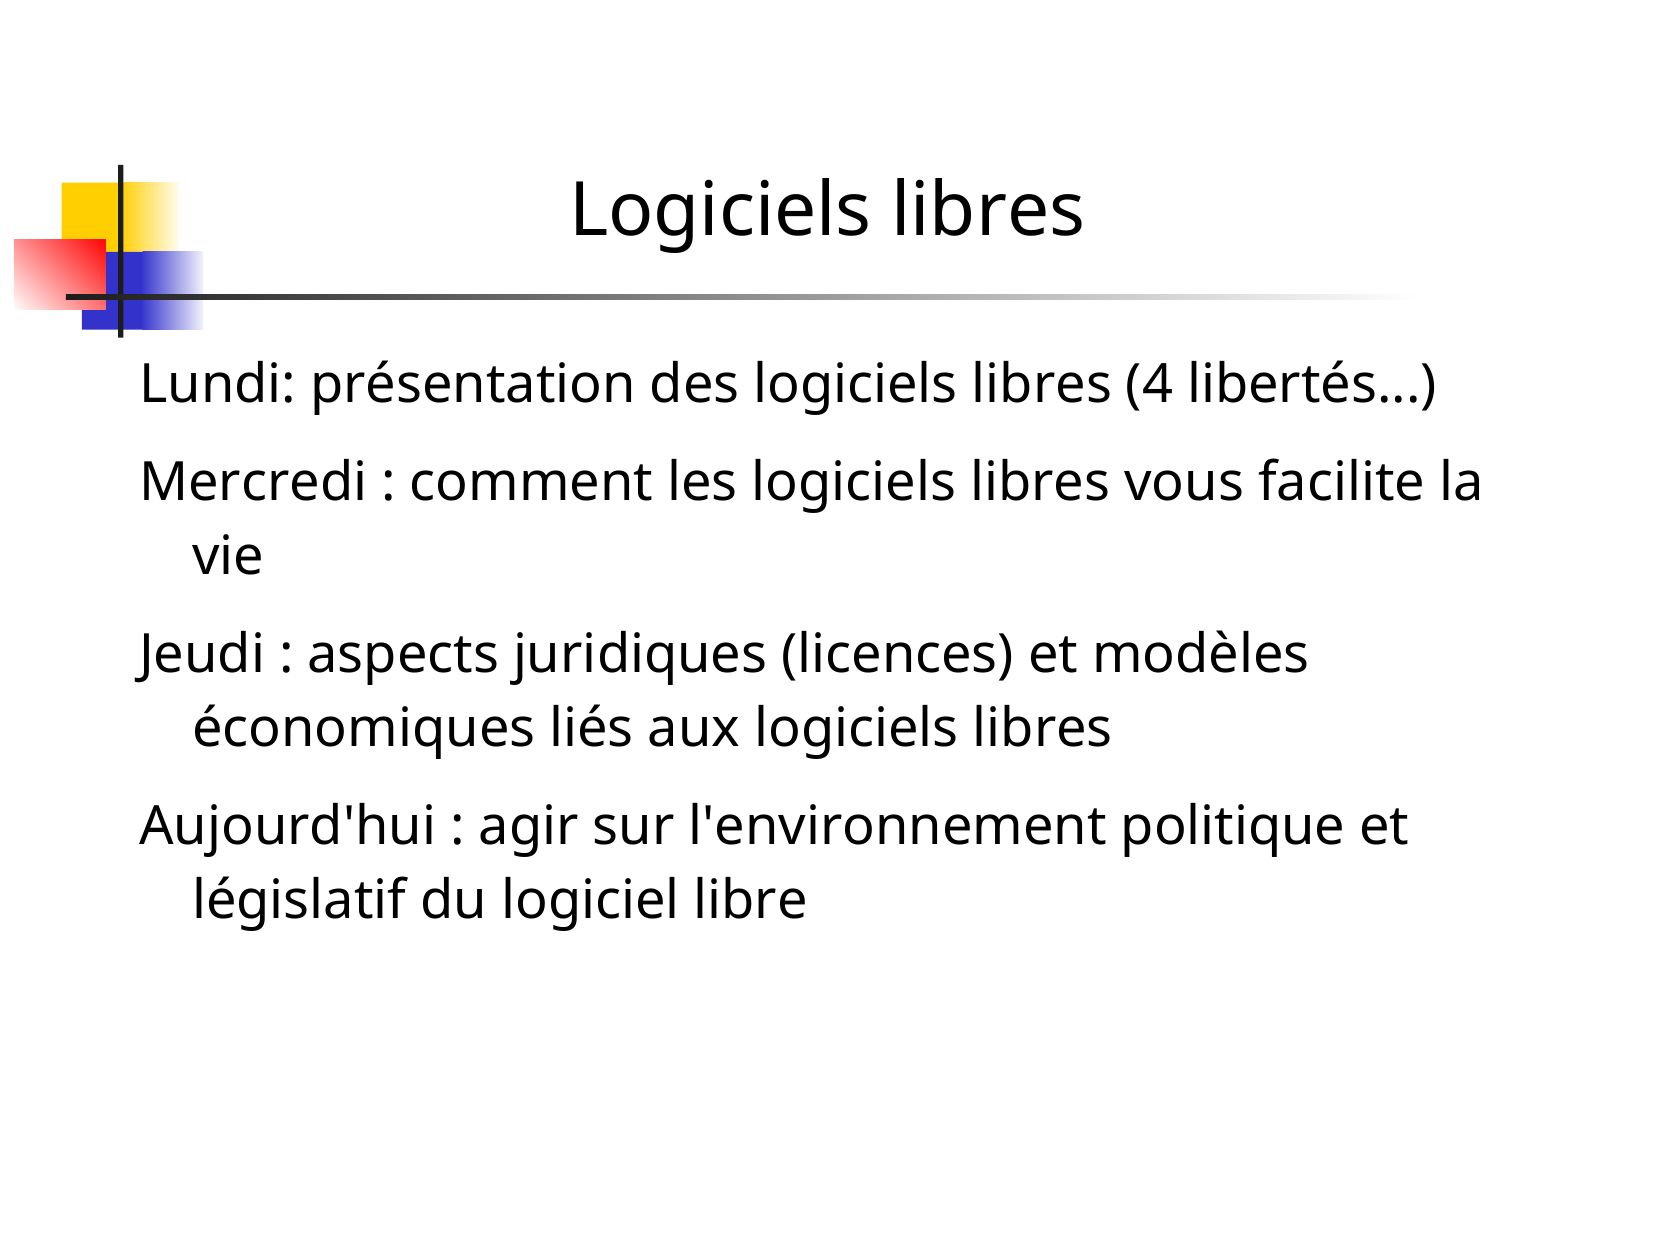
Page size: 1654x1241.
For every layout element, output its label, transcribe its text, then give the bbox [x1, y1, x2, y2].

list Lundi: présentation des logiciels libres (4 libertés...) Mercredi : comment les logiciels libres vous facilite la vie Jeudi : aspects juridiques (licences) et modèles économiques liés aux logiciels libres Aujourd'hui : agir sur l'environnement politique et législatif du logiciel libre [121, 344, 1534, 1112]
title Logiciels libres [121, 110, 1534, 303]
